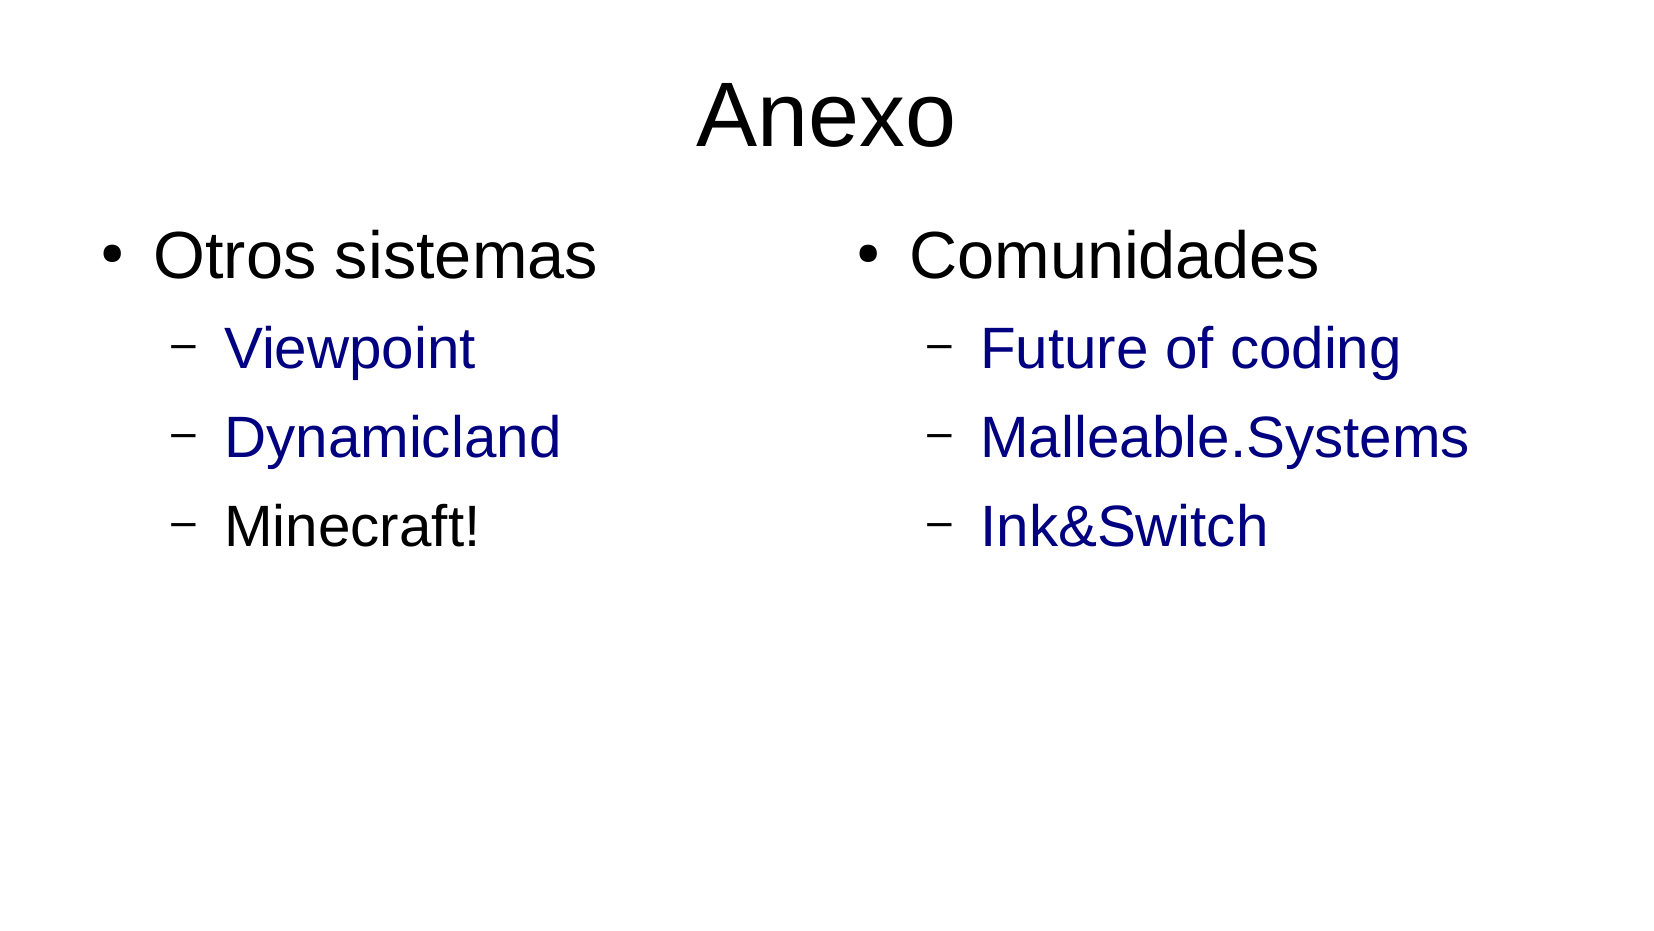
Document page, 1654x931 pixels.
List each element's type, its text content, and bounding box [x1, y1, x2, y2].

list Comunidades Future of coding Malleable.Systems Ink&Switch [838, 217, 1565, 758]
list Otros sistemas Viewpoint Dynamicland Minecraft! [82, 217, 809, 758]
title Anexo [82, 37, 1571, 193]
